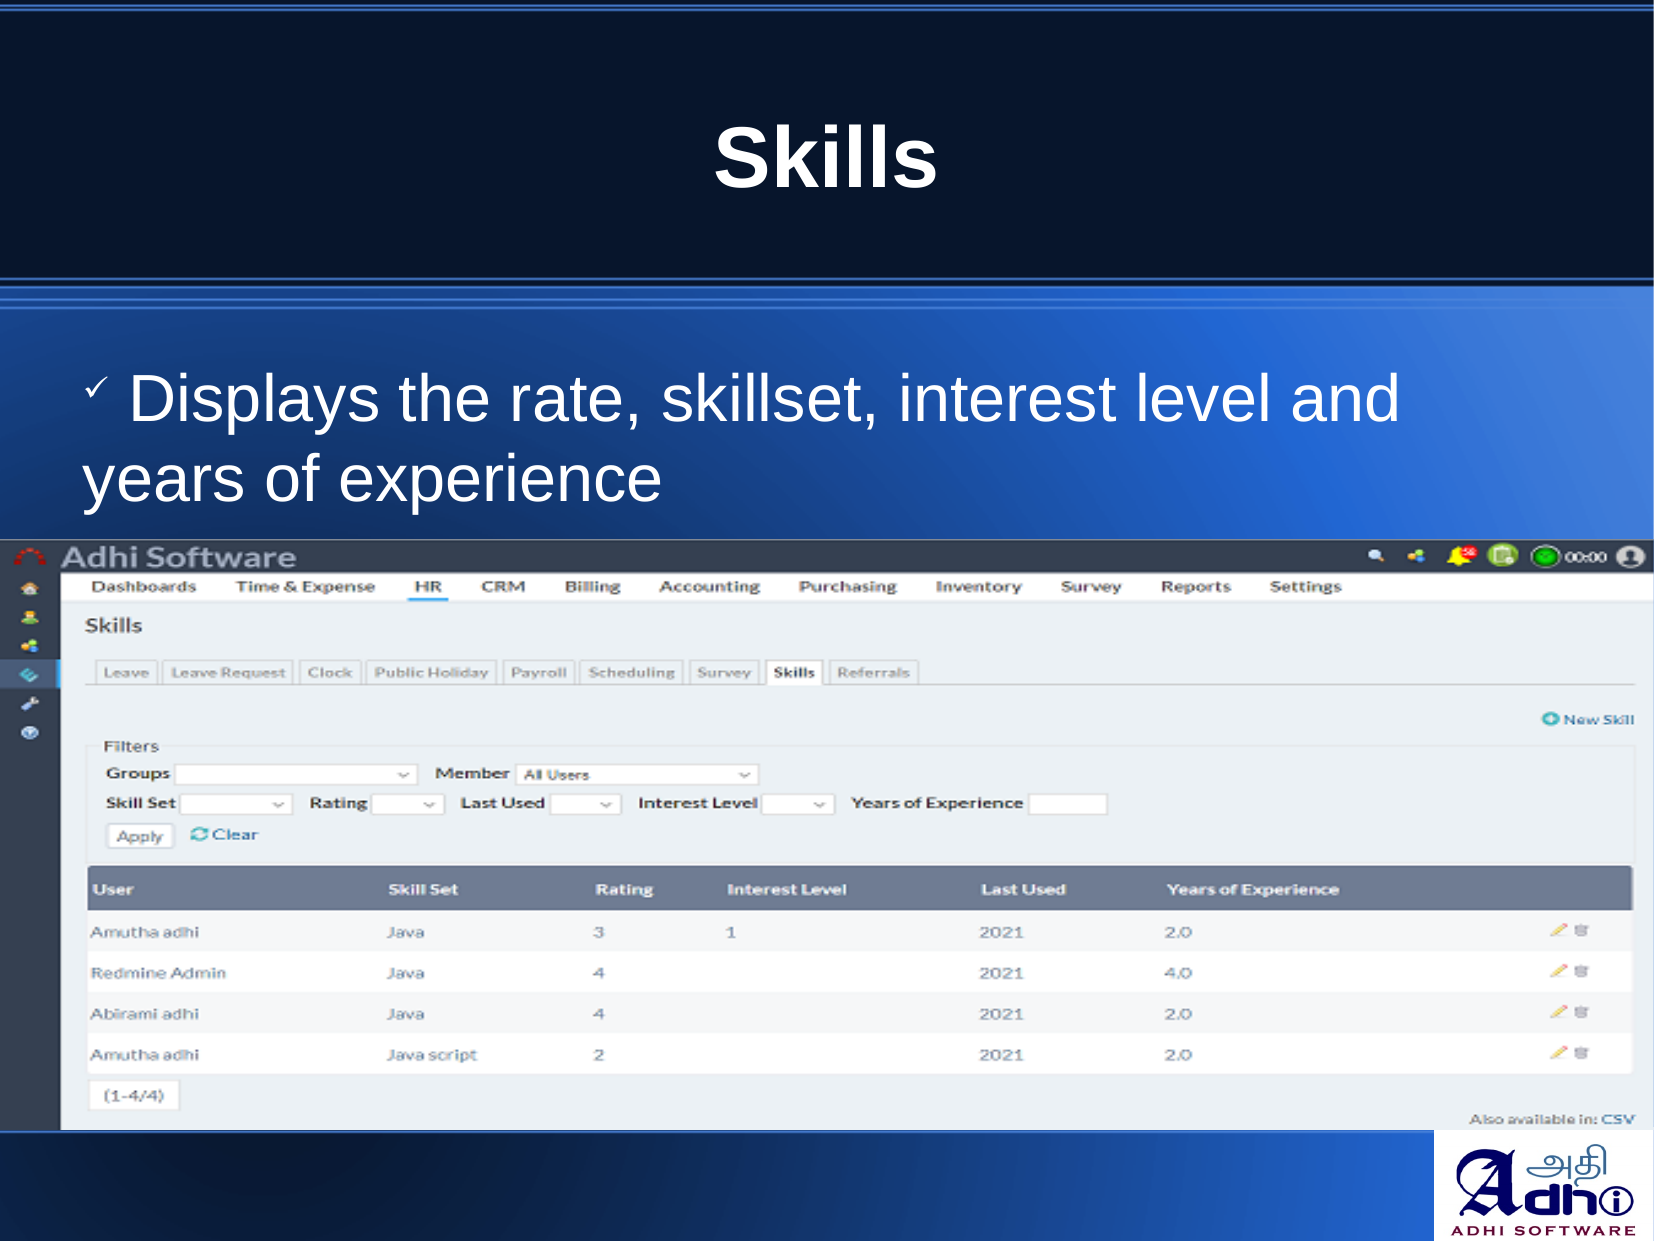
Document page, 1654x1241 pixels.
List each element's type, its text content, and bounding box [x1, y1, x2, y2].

list Displays the rate, skillset, interest level and years of experience [82, 355, 1571, 539]
picture [0, 0, 1654, 1241]
title Skills [82, 49, 1571, 257]
